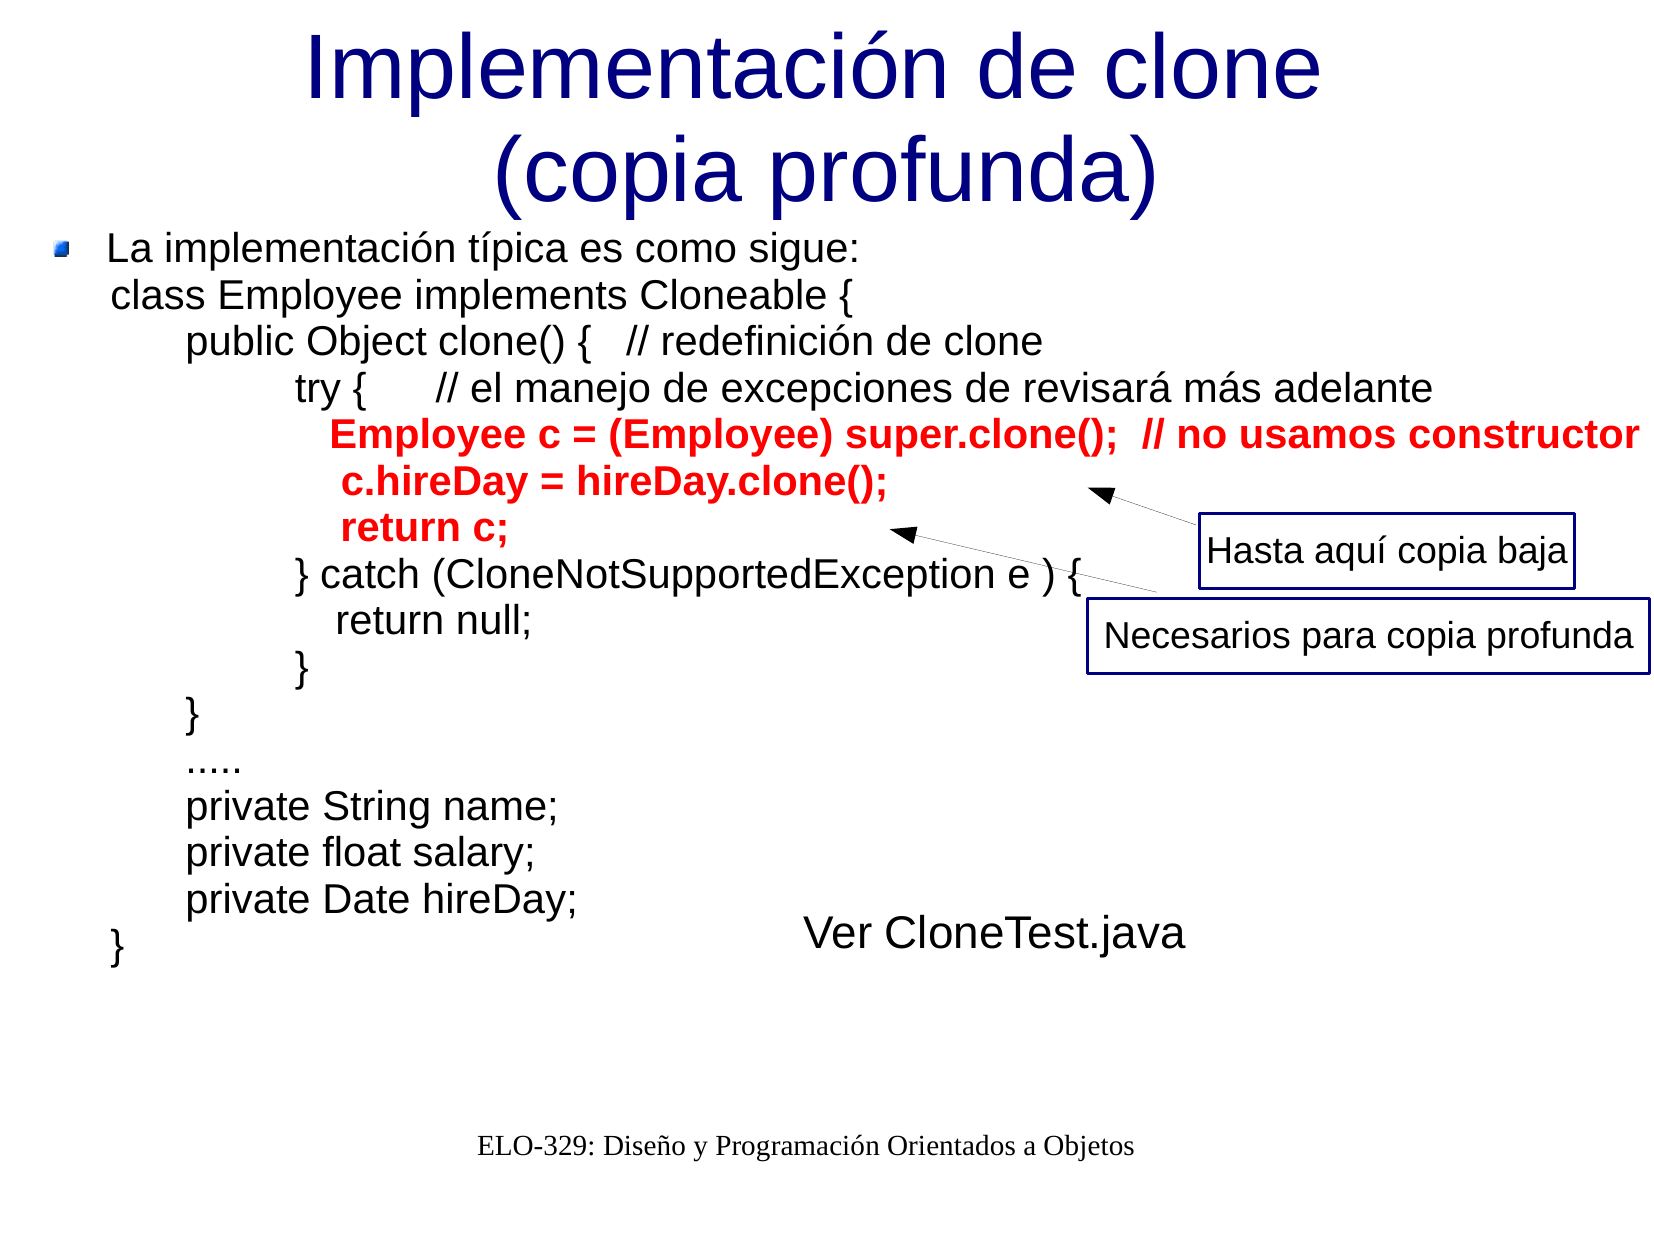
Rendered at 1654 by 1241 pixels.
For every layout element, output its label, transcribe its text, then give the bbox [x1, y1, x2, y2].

text_box Ver CloneTest.java [788, 899, 1201, 972]
list La implementación típica es como sigue: class Employee implements Cloneable { public Object clone() { // redefinición de clone try { // el manejo de excepciones de revisará más adelante Employee c = (Employee) super.clone(); // no usamos constructor c.hireDay = hireDay.clone(); return c; } catch (CloneNotSupportedException e ) { return null; } } ..... private String name; private float salary; private Date hireDay; } [35, 225, 1651, 1163]
text_box Necesarios para copia profunda [1087, 598, 1650, 674]
text_box Hasta aquí copia baja [1199, 513, 1575, 589]
title Implementación de clone (copia profunda) [82, 4, 1571, 225]
